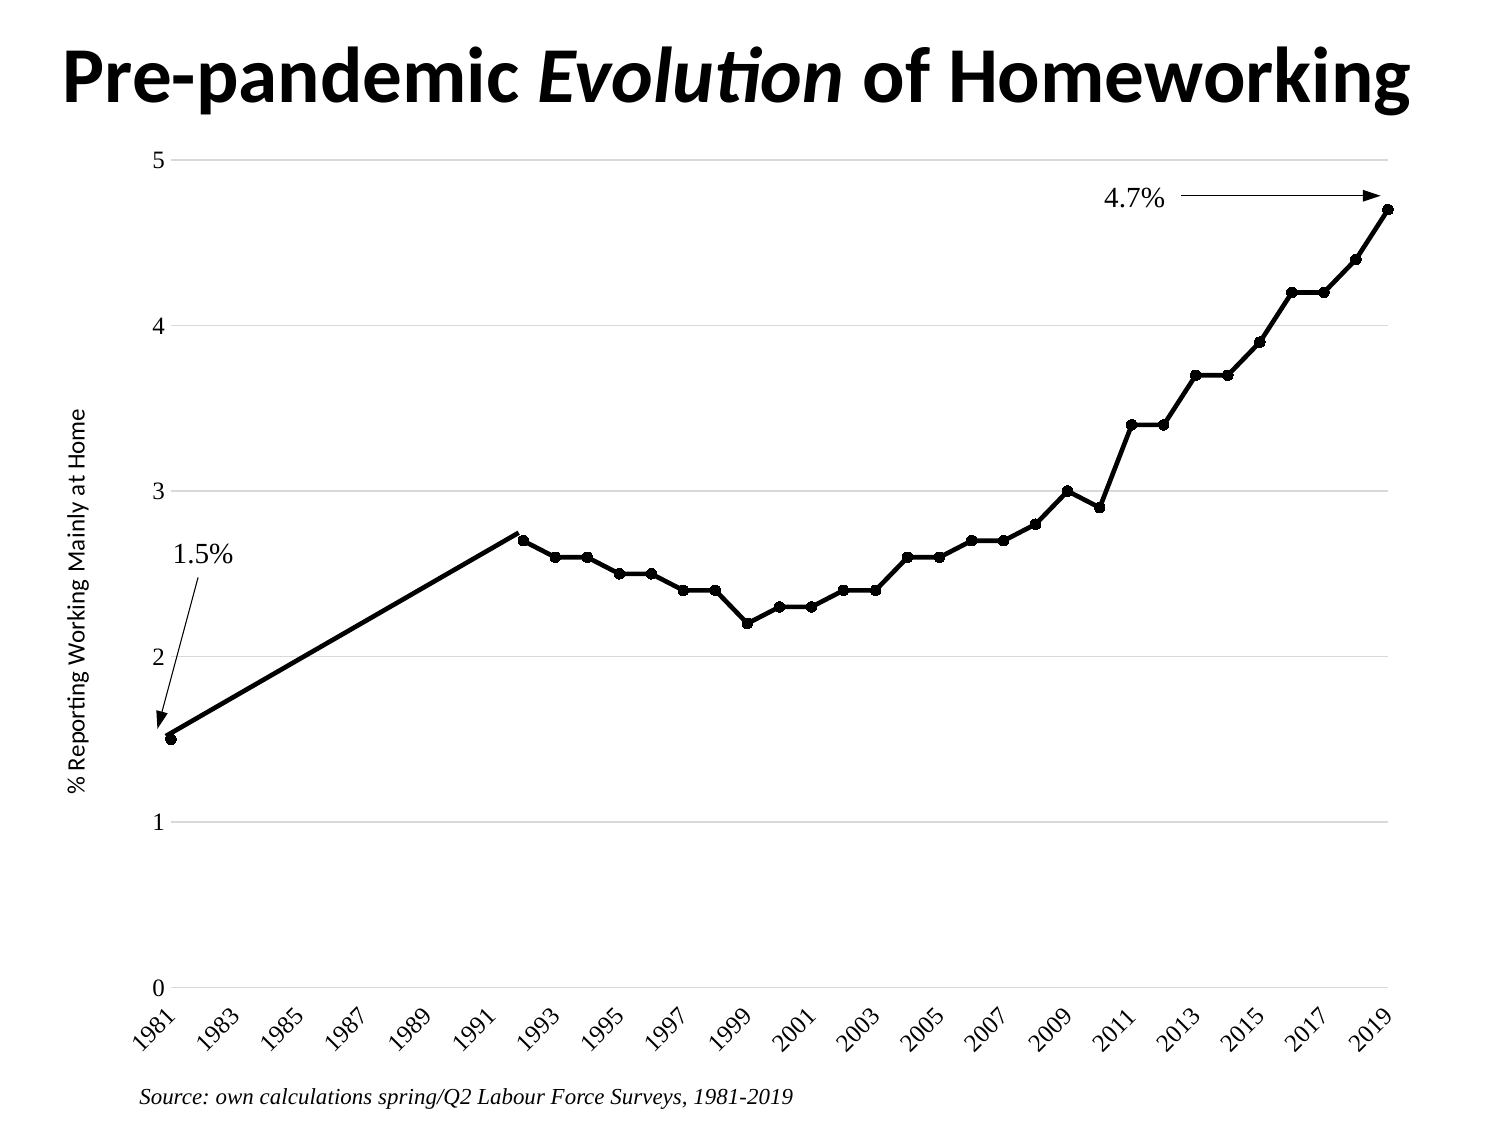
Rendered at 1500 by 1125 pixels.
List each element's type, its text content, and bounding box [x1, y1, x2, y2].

text_box 4.7% [1089, 170, 1181, 221]
chart [31, 127, 1426, 1076]
text_box Pre-pandemic Evolution of Homeworking [47, 15, 1439, 127]
text_box Source: own calculations spring/Q2 Labour Force Surveys, 1981-2019 [124, 1074, 813, 1118]
text_box 1.5% [157, 526, 260, 578]
